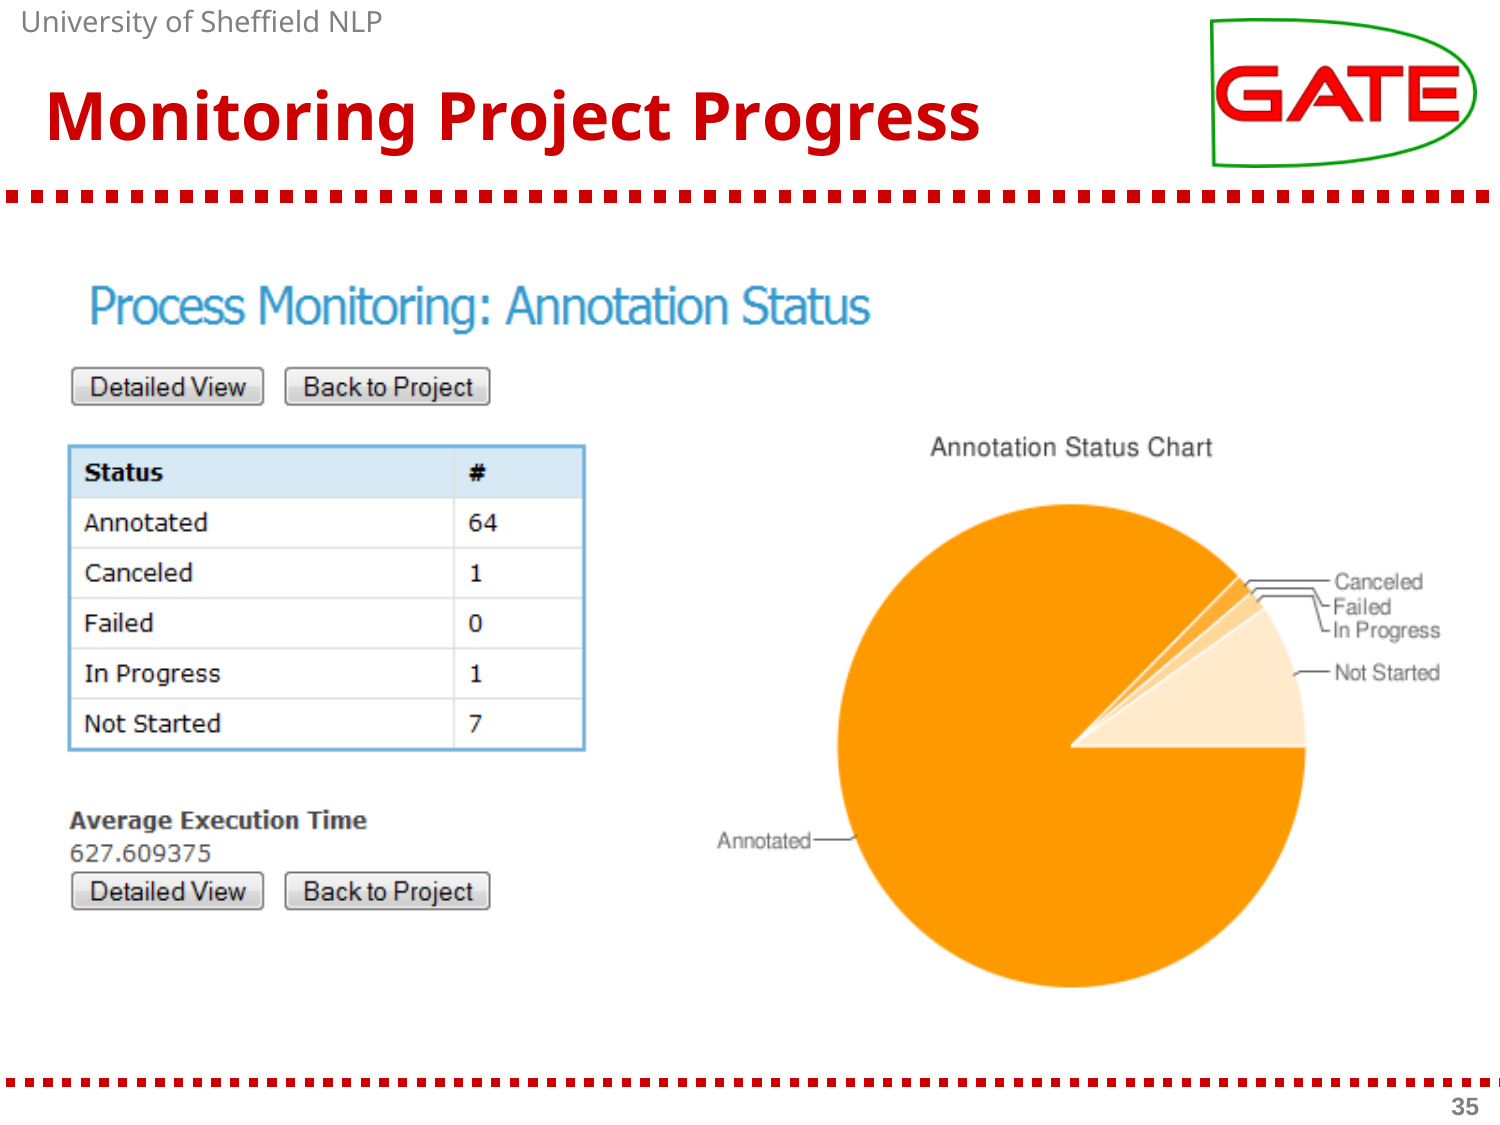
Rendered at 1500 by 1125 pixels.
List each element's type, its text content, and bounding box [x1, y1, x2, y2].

title Monitoring Project Progress [29, 54, 1188, 161]
picture [1210, 18, 1477, 168]
picture [53, 267, 1466, 1015]
text_box <number> [1144, 1082, 1495, 1125]
